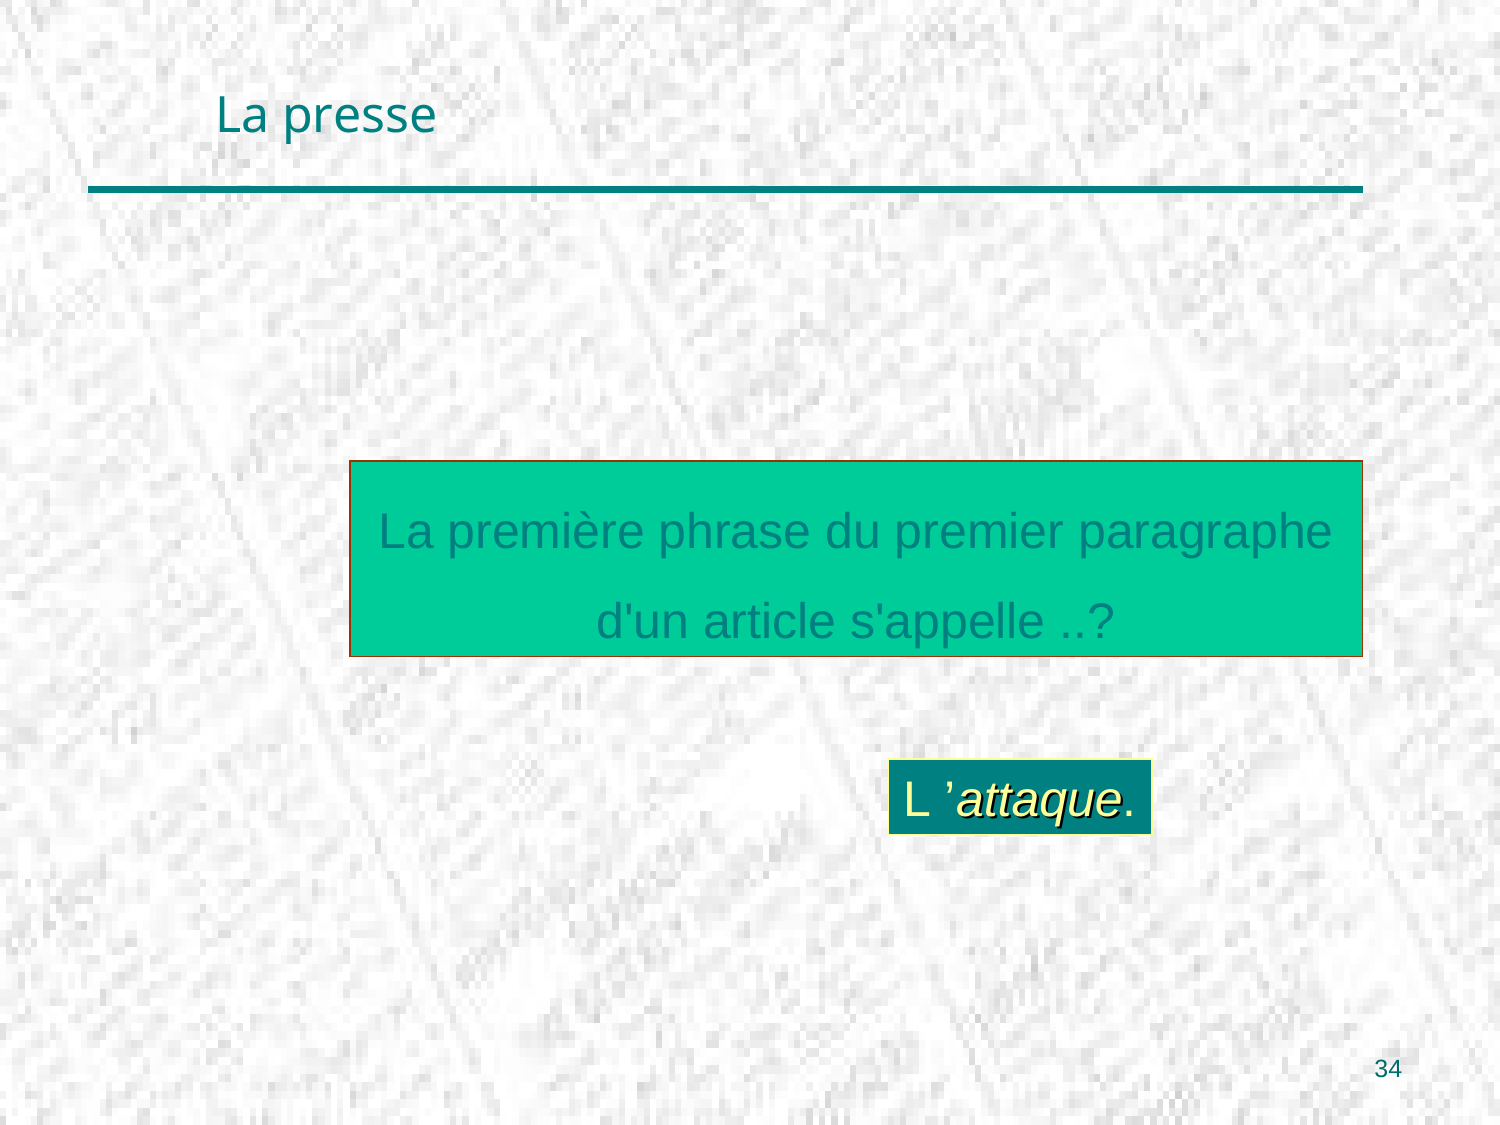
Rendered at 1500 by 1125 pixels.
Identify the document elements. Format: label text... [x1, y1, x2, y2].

text_box La presse [200, 74, 454, 151]
picture [0, 0, 1500, 1125]
text_box L ’attaque. [888, 759, 1152, 835]
text_box La première phrase du premier paragraphe d'un article s'appelle ..? [349, 460, 1363, 657]
